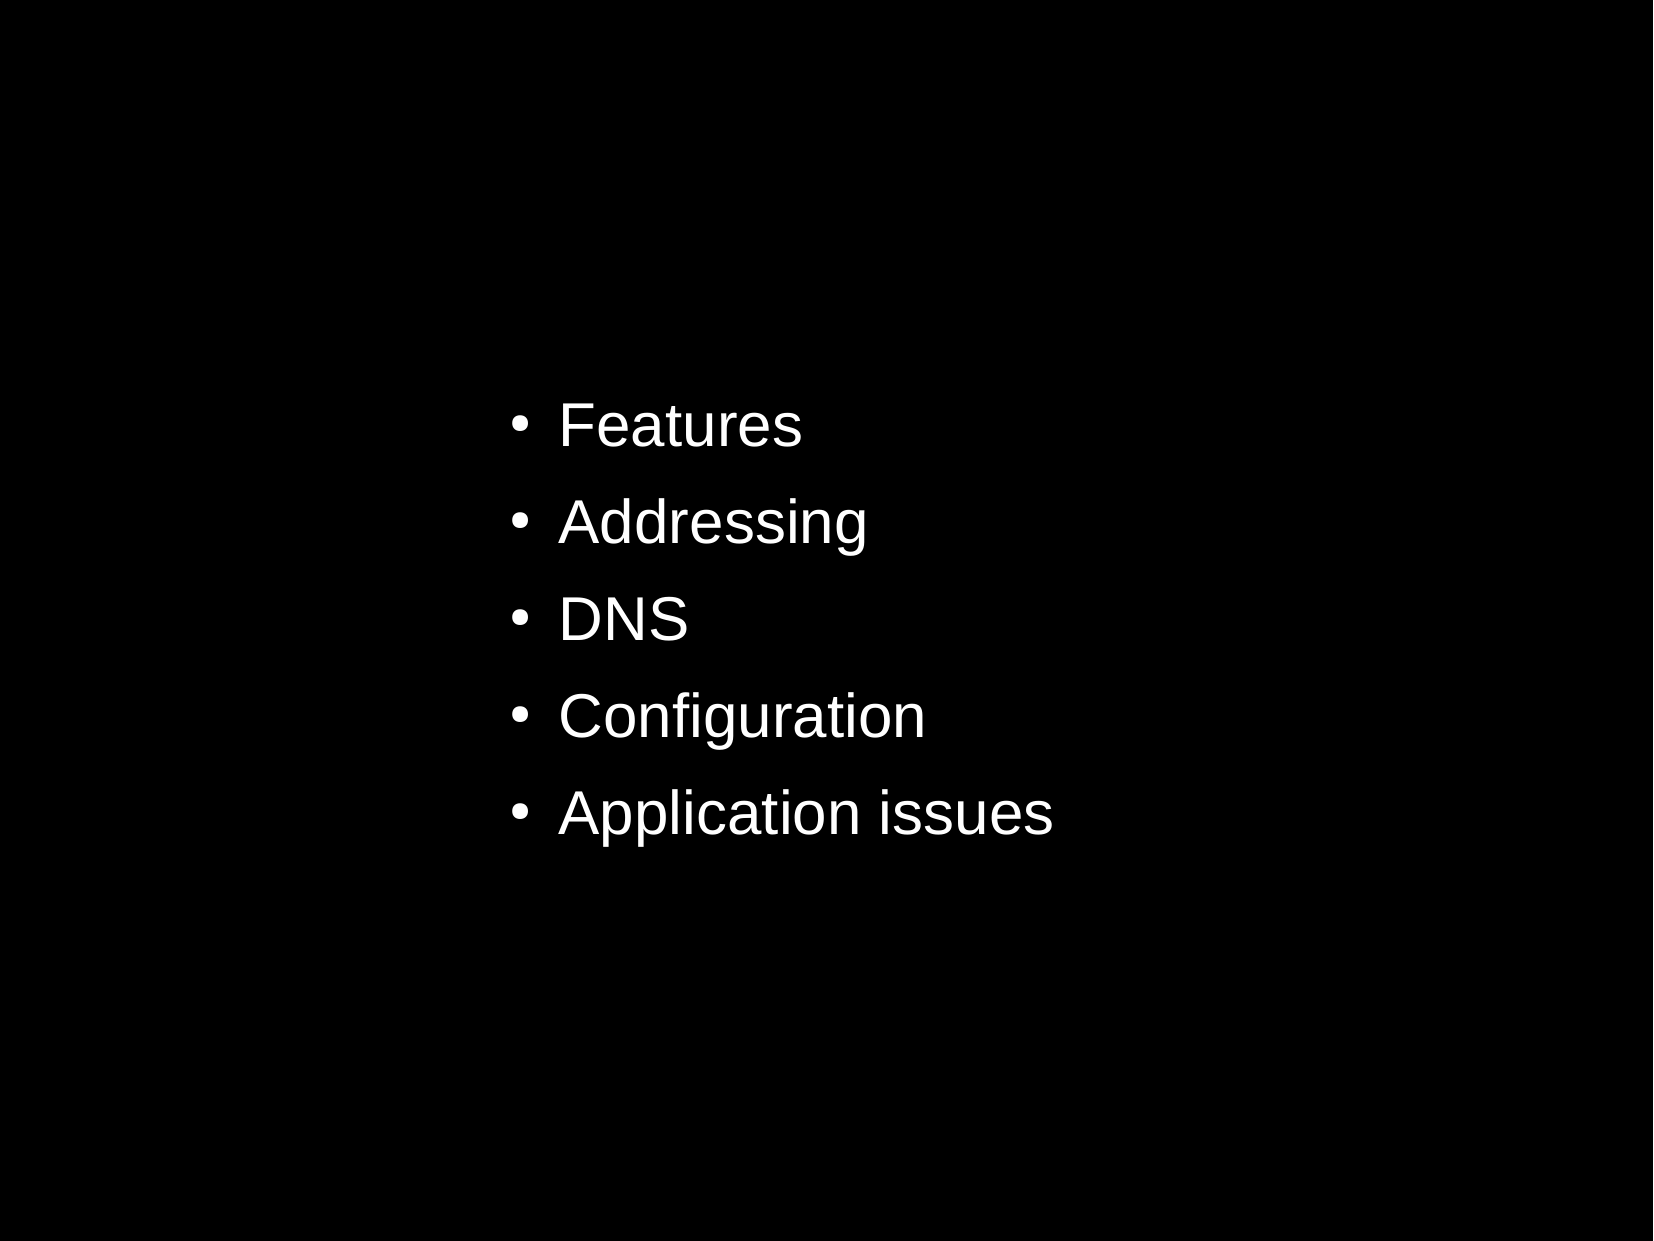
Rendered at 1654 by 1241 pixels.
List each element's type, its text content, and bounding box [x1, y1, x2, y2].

list Features Addressing DNS Configuration Application issues [492, 390, 1161, 851]
